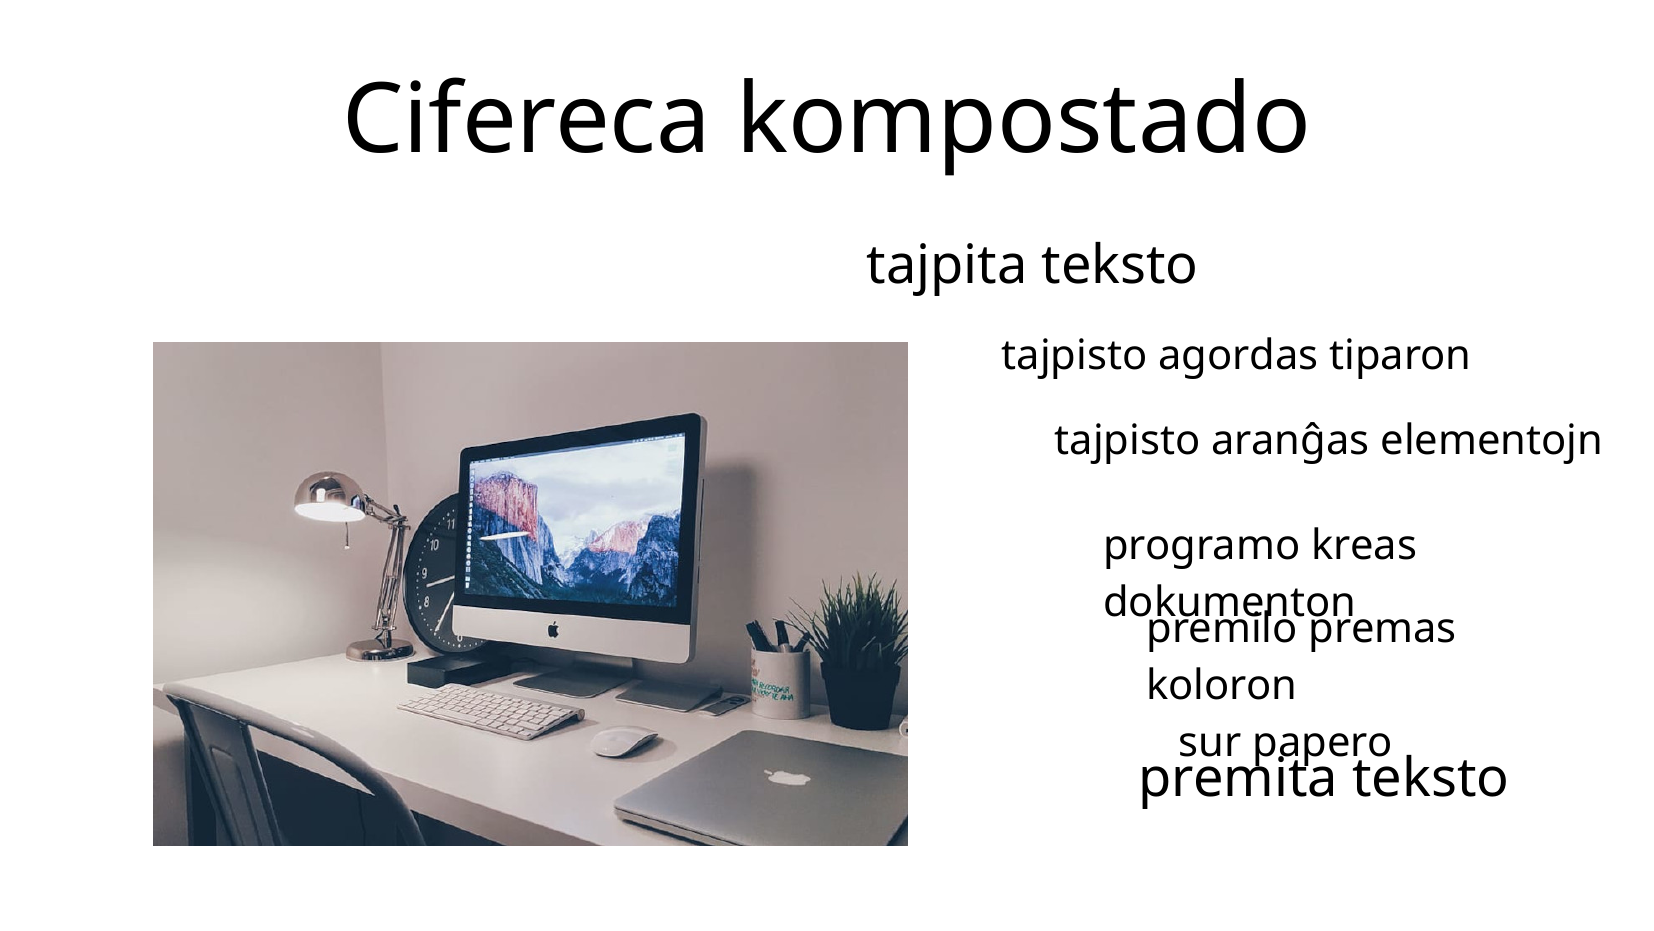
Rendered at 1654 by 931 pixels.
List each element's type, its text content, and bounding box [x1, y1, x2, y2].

picture [153, 342, 908, 846]
title Cifereca kompostado [82, 37, 1571, 193]
text_box premita teksto [1123, 731, 1483, 815]
text_box tajpisto aranĝas elementojn [1040, 402, 1555, 470]
text_box tajpisto agordas tiparon [986, 317, 1432, 386]
text_box programo kreas dokumenton [1088, 507, 1654, 628]
text_box tajpita teksto [851, 217, 1179, 301]
text_box premilo premas koloron sur papero [1131, 590, 1601, 711]
